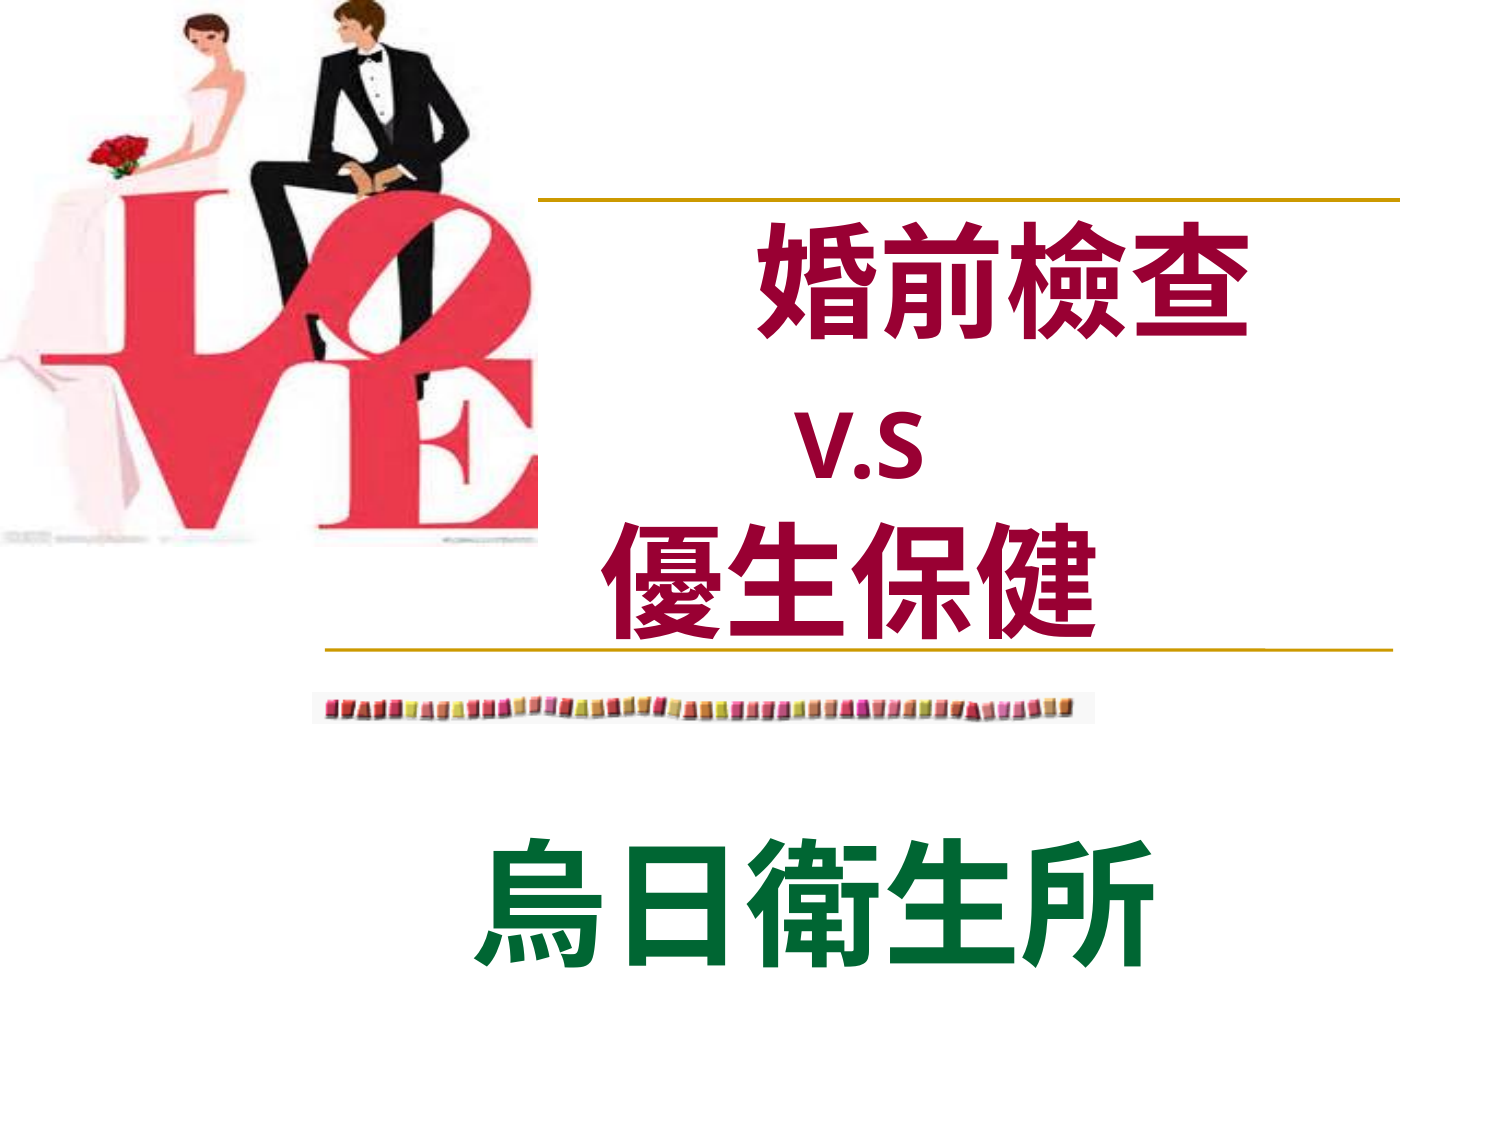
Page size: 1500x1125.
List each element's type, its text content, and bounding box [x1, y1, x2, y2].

picture [312, 692, 1095, 724]
picture [0, 0, 538, 547]
subtitle 烏日衛生所 [147, 810, 1176, 1000]
text_box 婚前檢查 V.S 優生保健 [584, 196, 1500, 662]
